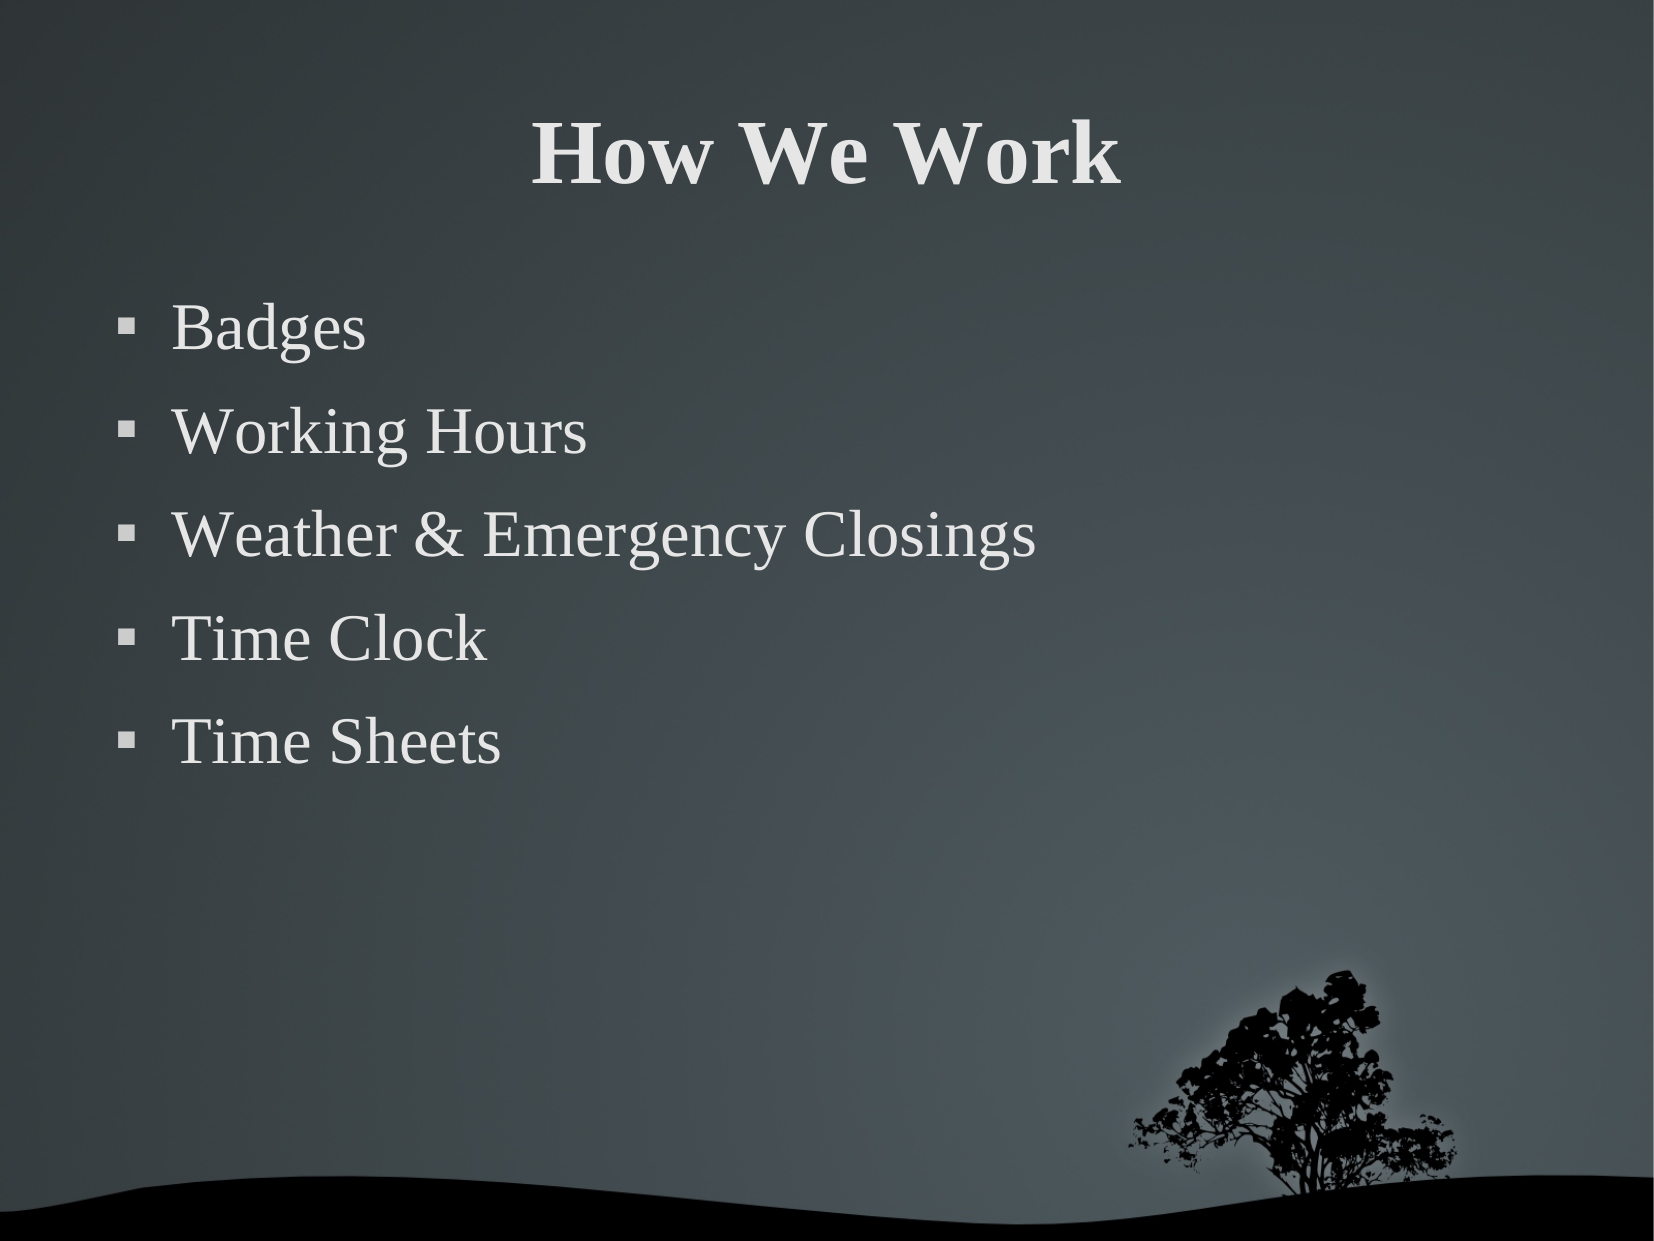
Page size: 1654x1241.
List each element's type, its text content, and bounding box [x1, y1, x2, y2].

list Badges Working Hours Weather & Emergency Closings Time Clock Time Sheets [82, 290, 1571, 1109]
title How We Work [82, 49, 1571, 257]
picture [0, 0, 1654, 1241]
